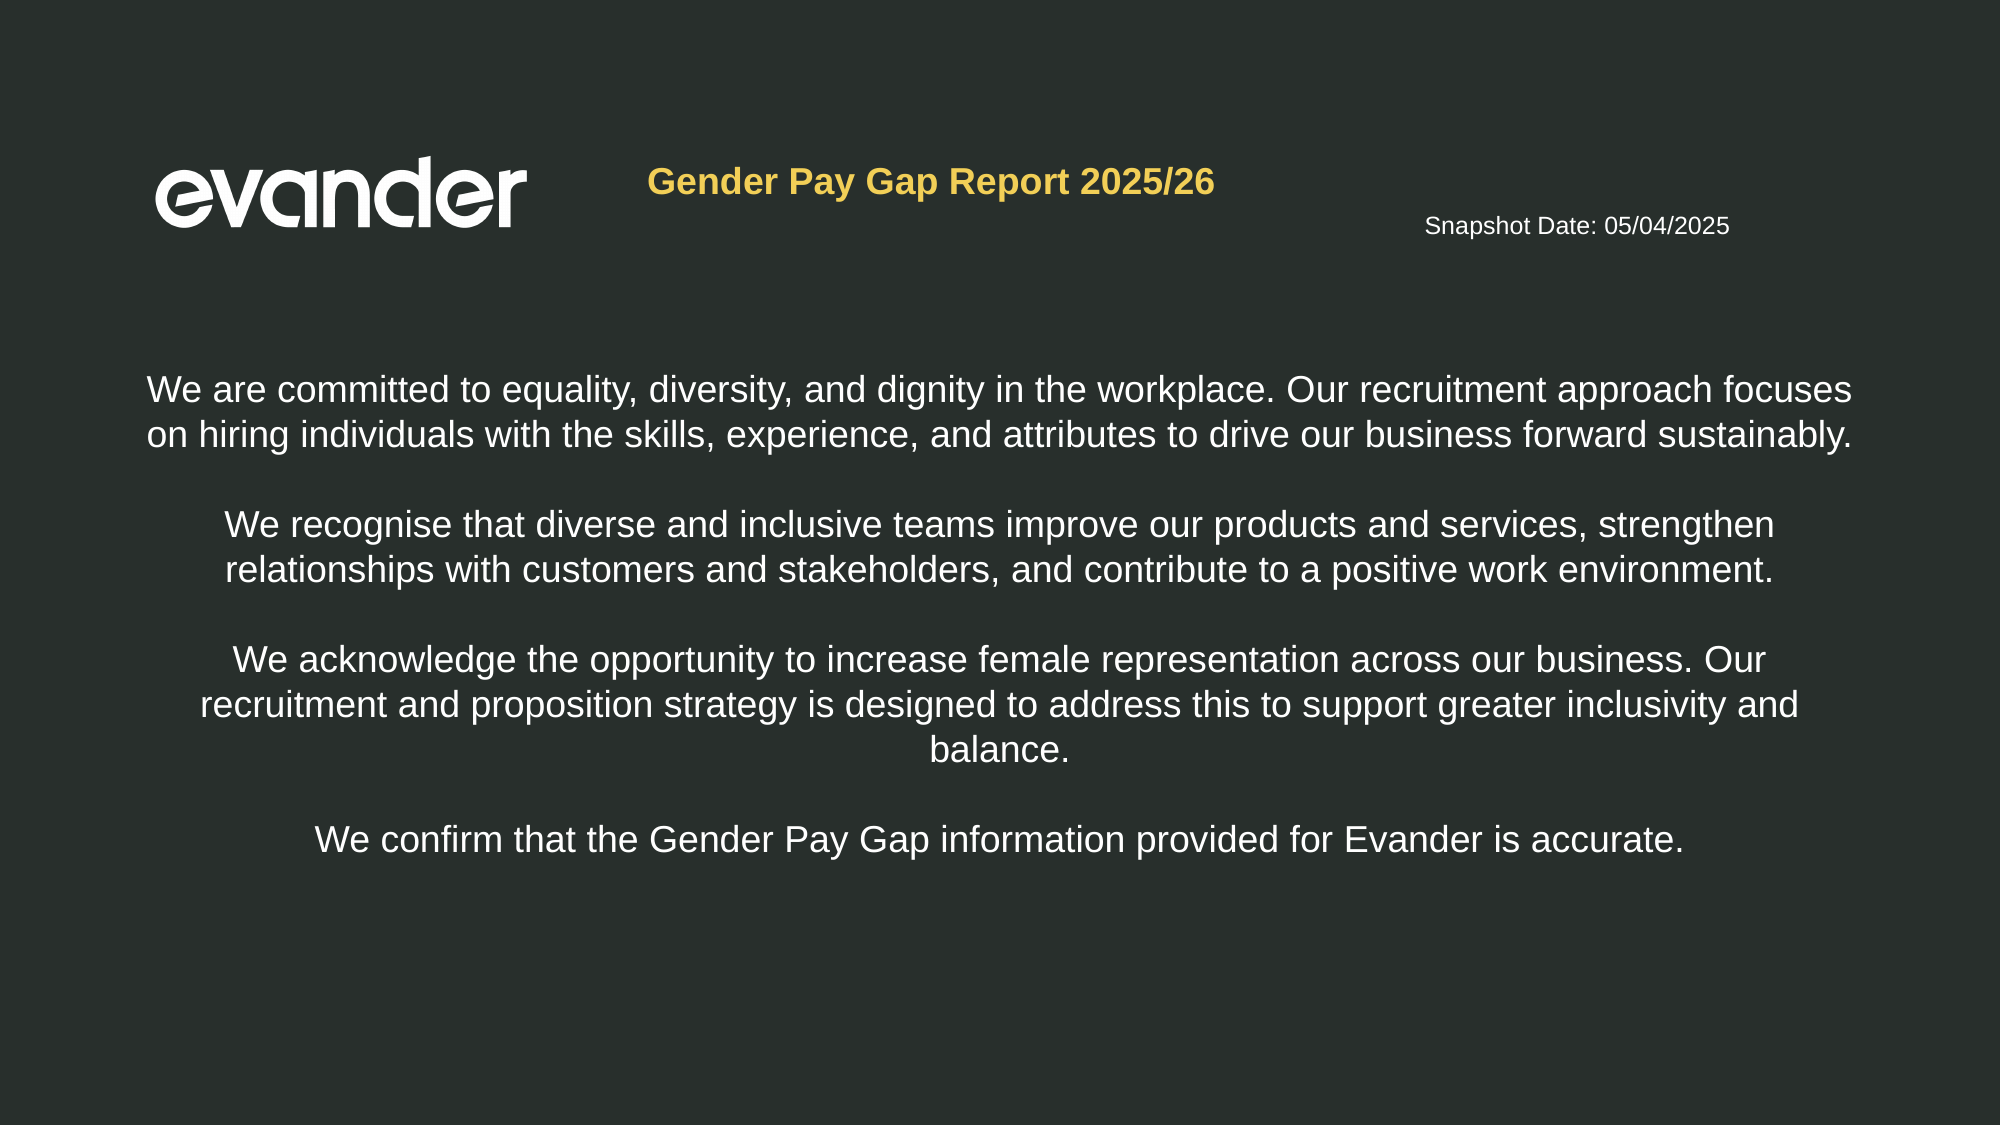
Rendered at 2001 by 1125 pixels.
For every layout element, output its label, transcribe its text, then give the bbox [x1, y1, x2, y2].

text_box We are committed to equality, diversity, and dignity in the workplace. Our recruitment approach focuses on hiring individuals with the skills, experience, and attributes to drive our business forward sustainably. We recognise that diverse and inclusive teams improve our products and services, strengthen relationships with customers and stakeholders, and contribute to a positive work environment. We acknowledge the opportunity to increase female representation across our business. Our recruitment and proposition strategy is designed to address this to support greater inclusivity and balance. We confirm that the Gender Pay Gap information provided for Evander is accurate. [119, 357, 1881, 873]
text_box Snapshot Date: 05/04/2025 [1409, 202, 1860, 263]
title Gender Pay Gap Report 2025/26 [632, 154, 1860, 215]
